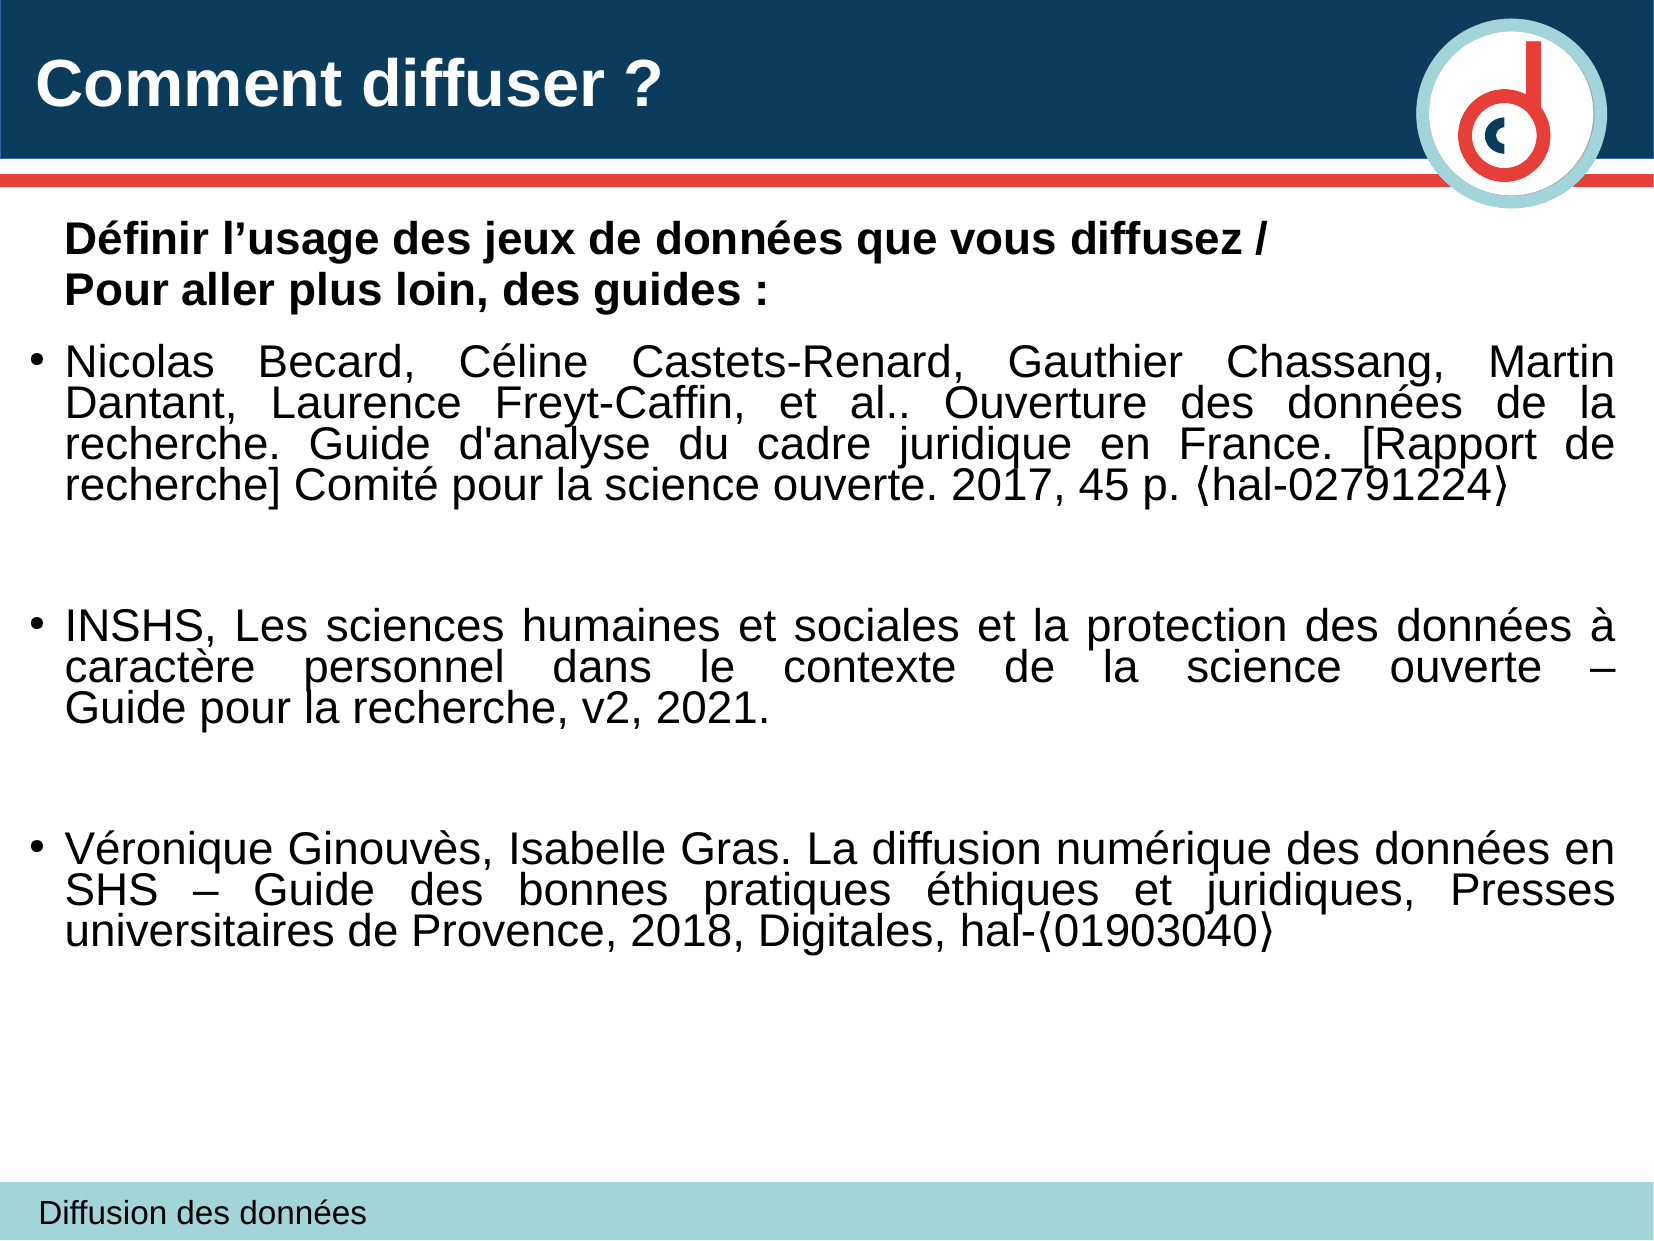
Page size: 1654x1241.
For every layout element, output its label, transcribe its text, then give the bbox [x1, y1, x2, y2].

title Comment diffuser ? [35, 11, 1430, 159]
text_box Définir l’usage des jeux de données que vous diffusez / Pour aller plus loin, des guides : Nicolas Becard, Céline Castets-Renard, Gauthier Chassang, Martin Dantant, Laurence Freyt-Caffin, et al.. Ouverture des données de la recherche. Guide d'analyse du cadre juridique en France. [Rapport de recherche] Comité pour la science ouverte. 2017, 45 p. ⟨hal-02791224⟩ INSHS, Les sciences humaines et sociales et la protection des données à caractère personnel dans le contexte de la science ouverte – Guide pour la recherche, v2, 2021. Véronique Ginouvès, Isabelle Gras. La diffusion numérique des données en SHS – Guide des bonnes pratiques éthiques et juridiques, Presses universitaires de Provence, 2018, Digitales, hal-⟨01903040⟩ [29, 213, 1617, 1034]
text_box Diffusion des données [23, 1187, 621, 1241]
